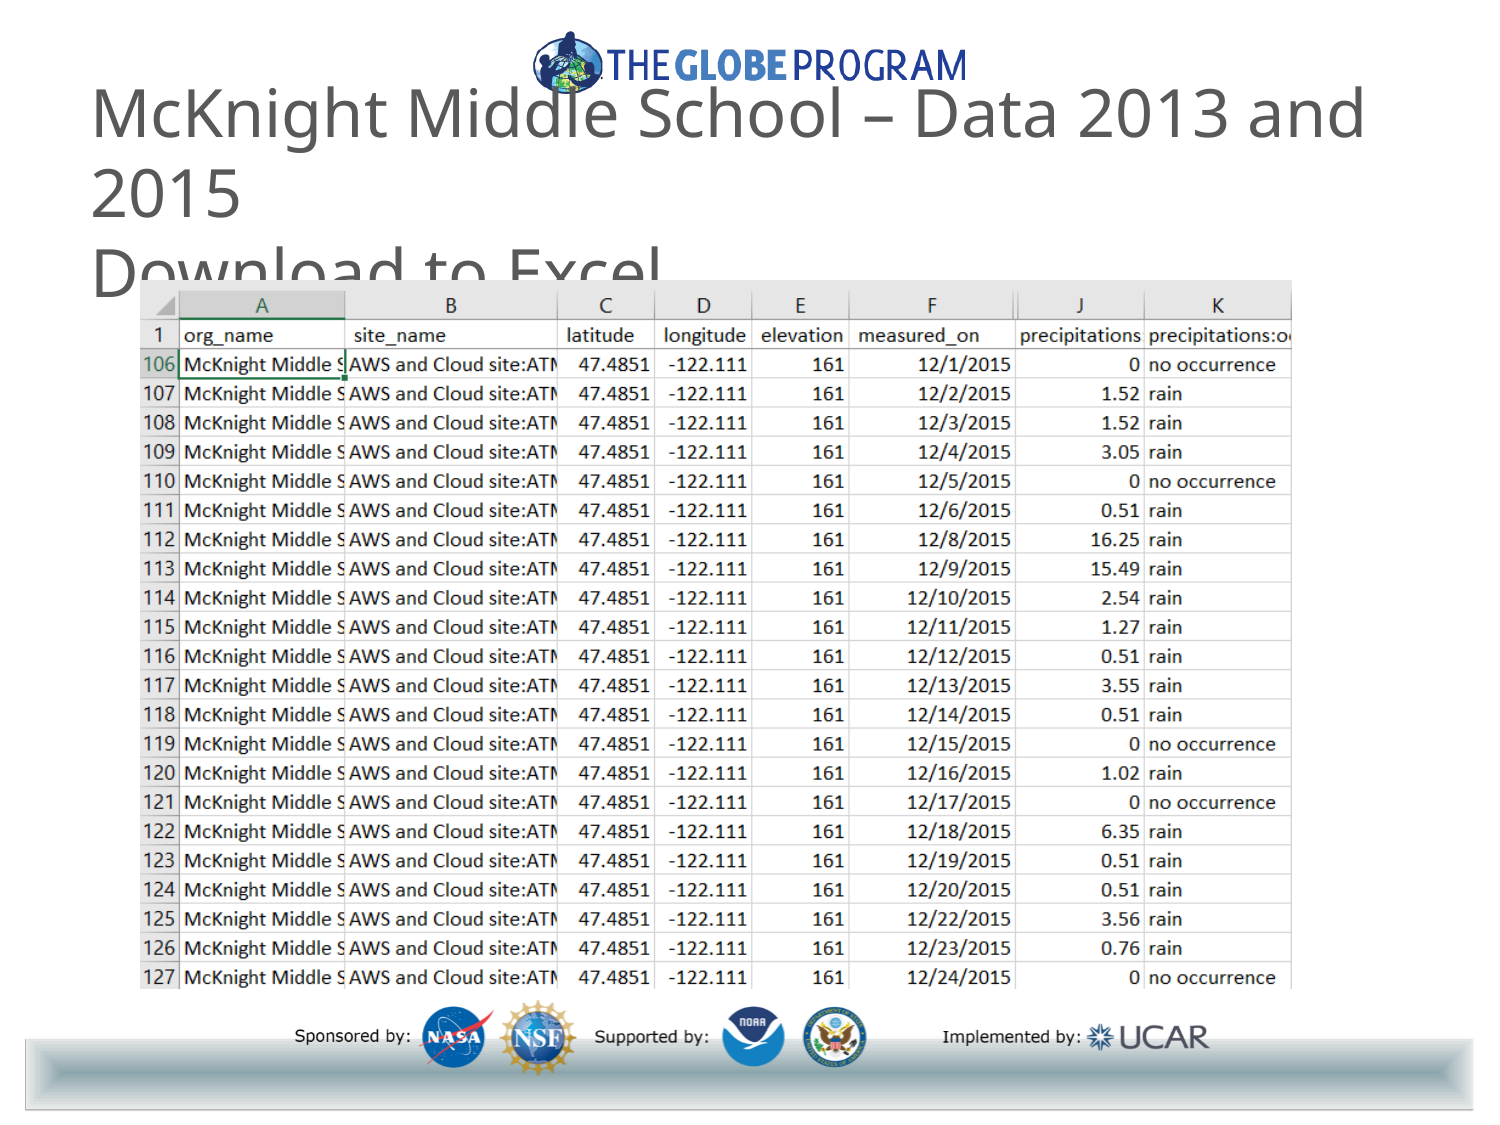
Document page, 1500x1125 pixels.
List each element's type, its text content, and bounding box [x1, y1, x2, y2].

picture [262, 1000, 1238, 1085]
picture [140, 280, 1292, 989]
title McKnight Middle School – Data 2013 and 2015 Download to Excel [75, 119, 1425, 263]
picture [526, 24, 975, 100]
picture [924, 95, 946, 100]
